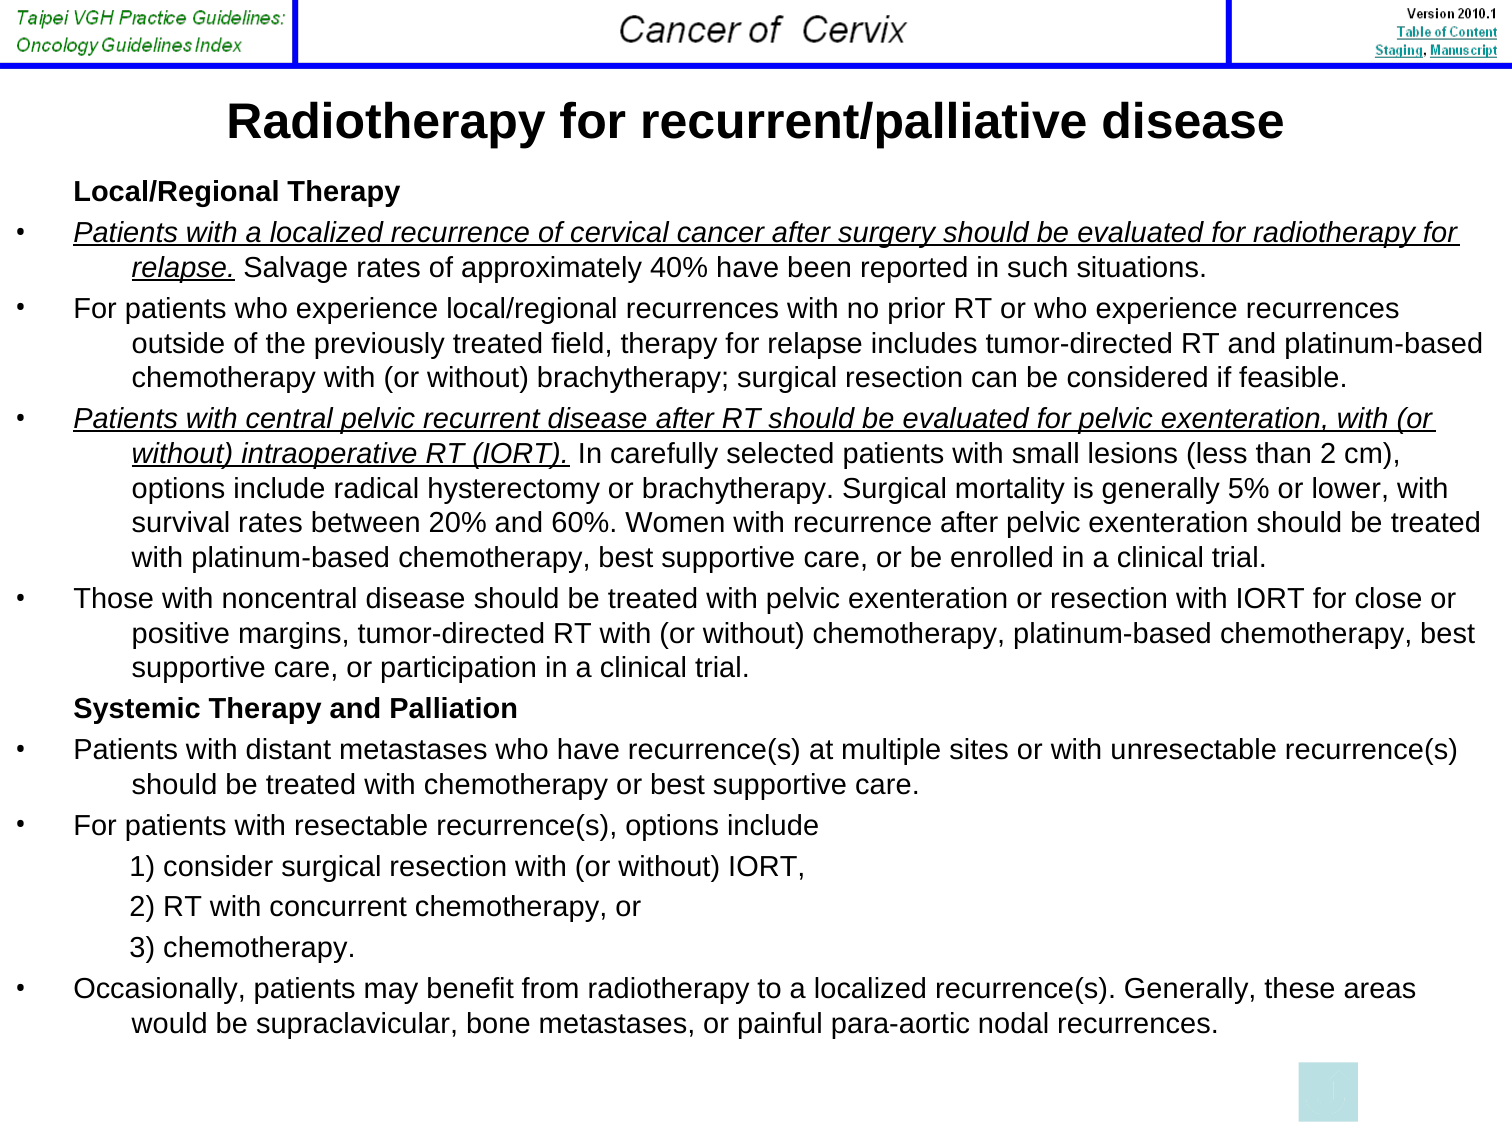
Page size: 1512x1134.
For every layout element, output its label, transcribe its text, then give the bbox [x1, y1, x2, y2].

list Local/Regional Therapy Patients with a localized recurrence of cervical cancer after surgery should be evaluated for radiotherapy for relapse. Salvage rates of approximately 40% have been reported in such situations. For patients who experience local/regional recurrences with no prior RT or who experience recurrences outside of the previously treated field, therapy for relapse includes tumor-directed RT and platinum-based chemotherapy with (or without) brachytherapy; surgical resection can be considered if feasible. Patients with central pelvic recurrent disease after RT should be evaluated for pelvic exenteration, with (or without) intraoperative RT (IORT). In carefully selected patients with small lesions (less than 2 cm), options include radical hysterectomy or brachytherapy. Surgical mortality is generally 5% or lower, with survival rates between 20% and 60%. Women with recurrence after pelvic exenteration should be treated with platinum-based chemotherapy, best supportive care, or be enrolled in a clinical trial. Those with noncentral disease should be treated with pelvic exenteration or resection with IORT for close or positive margins, tumor-directed RT with (or without) chemotherapy, platinum-based chemotherapy, best supportive care, or participation in a clinical trial. Systemic Therapy and Palliation Patients with distant metastases who have recurrence(s) at multiple sites or with unresectable recurrence(s) should be treated with chemotherapy or best supportive care. For patients with resectable recurrence(s), options include 1) consider surgical resection with (or without) IORT, 2) RT with concurrent chemotherapy, or 3) chemotherapy. Occasionally, patients may benefit from radiotherapy to a localized recurrence(s). Generally, these areas would be supraclavicular, bone metastases, or painful para-aortic nodal recurrences. [0, 165, 1512, 1052]
title Radiotherapy for recurrent/palliative disease [0, 70, 1512, 165]
